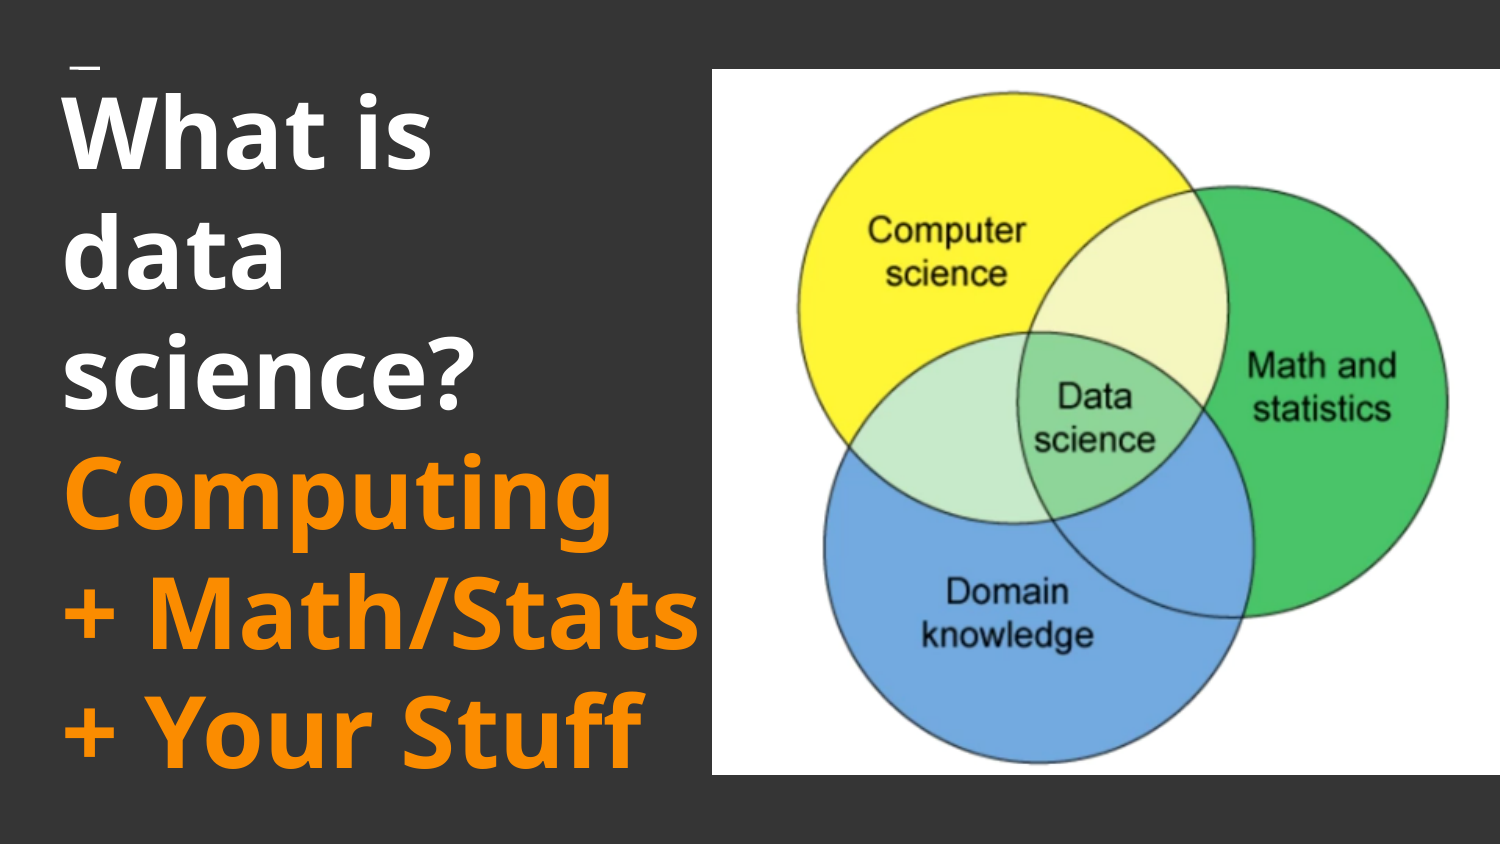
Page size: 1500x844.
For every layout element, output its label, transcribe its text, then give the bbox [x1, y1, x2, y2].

picture [712, 69, 1500, 775]
title What is data science? Computing + Math/Stats + Your Stuff [46, 54, 1463, 684]
